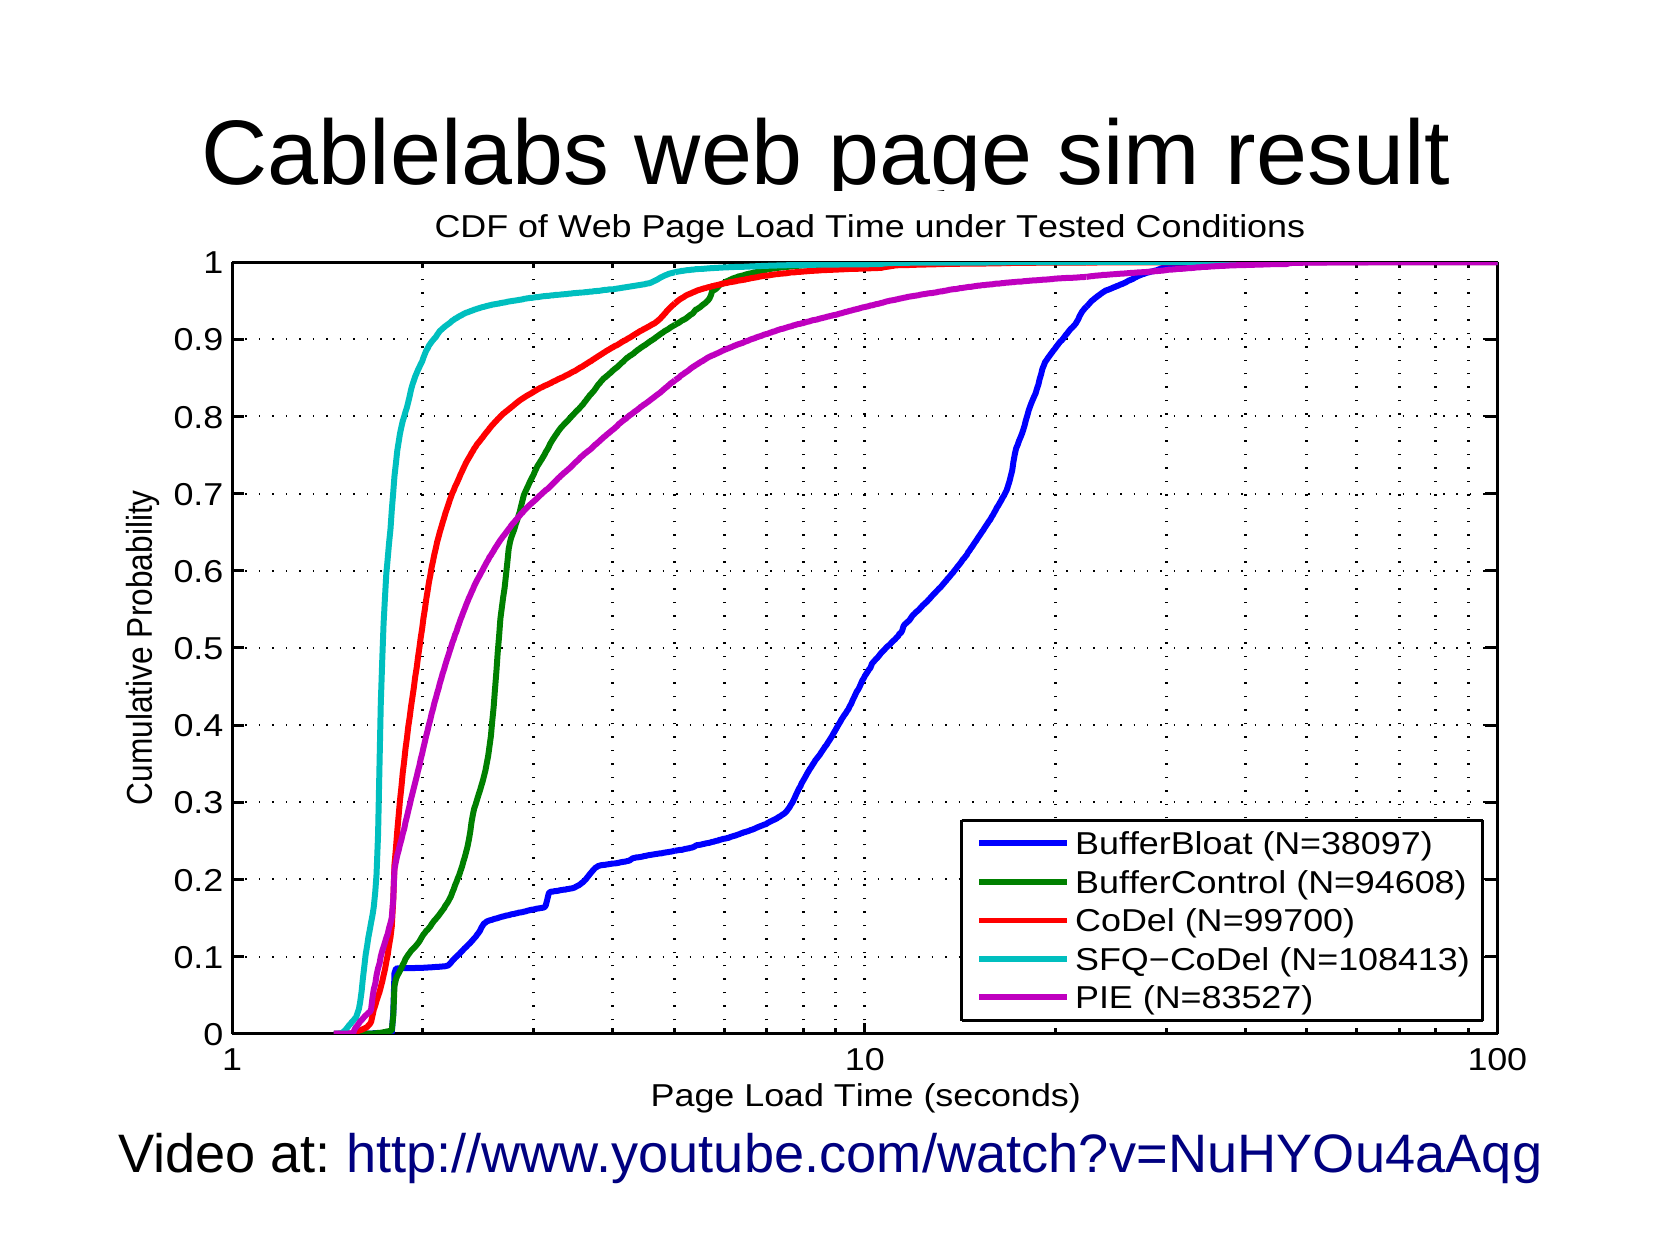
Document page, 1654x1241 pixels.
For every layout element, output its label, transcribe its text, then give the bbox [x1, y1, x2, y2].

title Video at: http://www.youtube.com/watch?v=NuHYOu4aAqg [86, 1050, 1576, 1241]
title Cablelabs web page sim result [82, 49, 1571, 190]
picture [18, 190, 1654, 1141]
